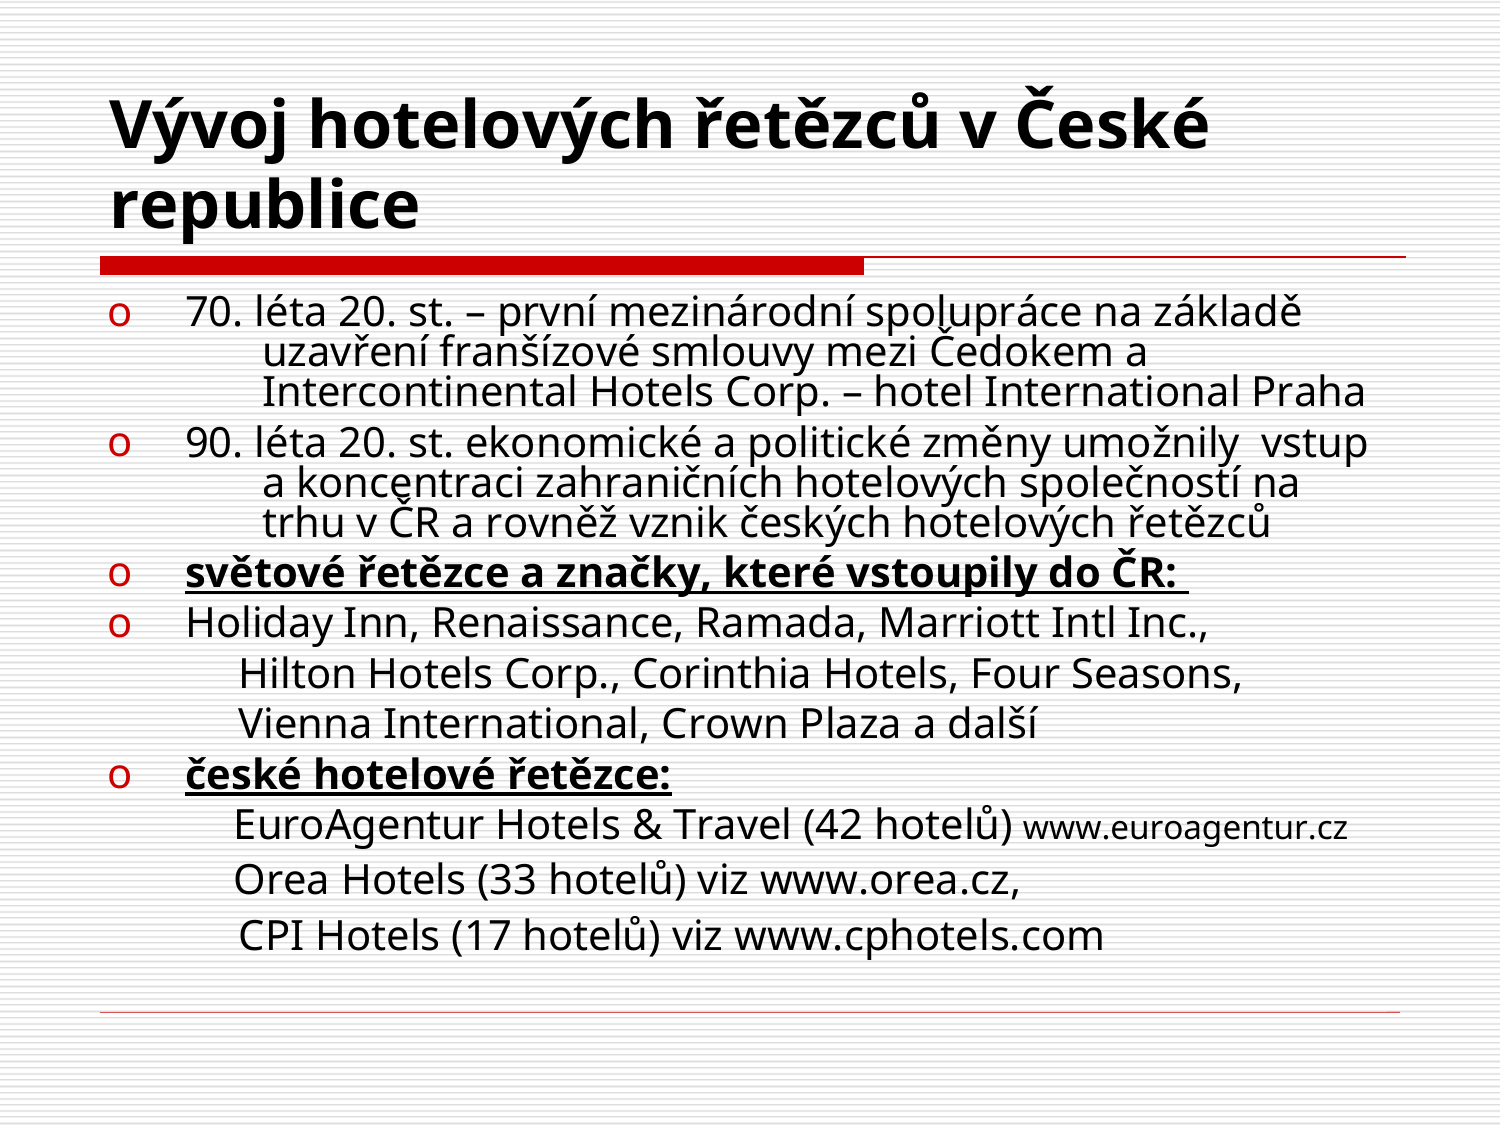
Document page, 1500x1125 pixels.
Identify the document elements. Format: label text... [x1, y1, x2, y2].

title Vývoj hotelových řetězců v České republice [94, 50, 1407, 250]
picture [0, 0, 1500, 1125]
list 70. léta 20. st. – první mezinárodní spolupráce na základě uzavření franšízové smlouvy mezi Čedokem a Intercontinental Hotels Corp. – hotel International Praha 90. léta 20. st. ekonomické a politické změny umožnily vstup a koncentraci zahraničních hotelových společností na trhu v ČR a rovněž vznik českých hotelových řetězců světové řetězce a značky, které vstoupily do ČR: Holiday Inn, Renaissance, Ramada, Marriott Intl Inc., Hilton Hotels Corp., Corinthia Hotels, Four Seasons, Vienna International, Crown Plaza a další české hotelové řetězce: EuroAgentur Hotels & Travel (42 hotelů) www.euroagentur.cz Orea Hotels (33 hotelů) viz www.orea.cz, CPI Hotels (17 hotelů) viz www.cphotels.com [92, 287, 1406, 988]
